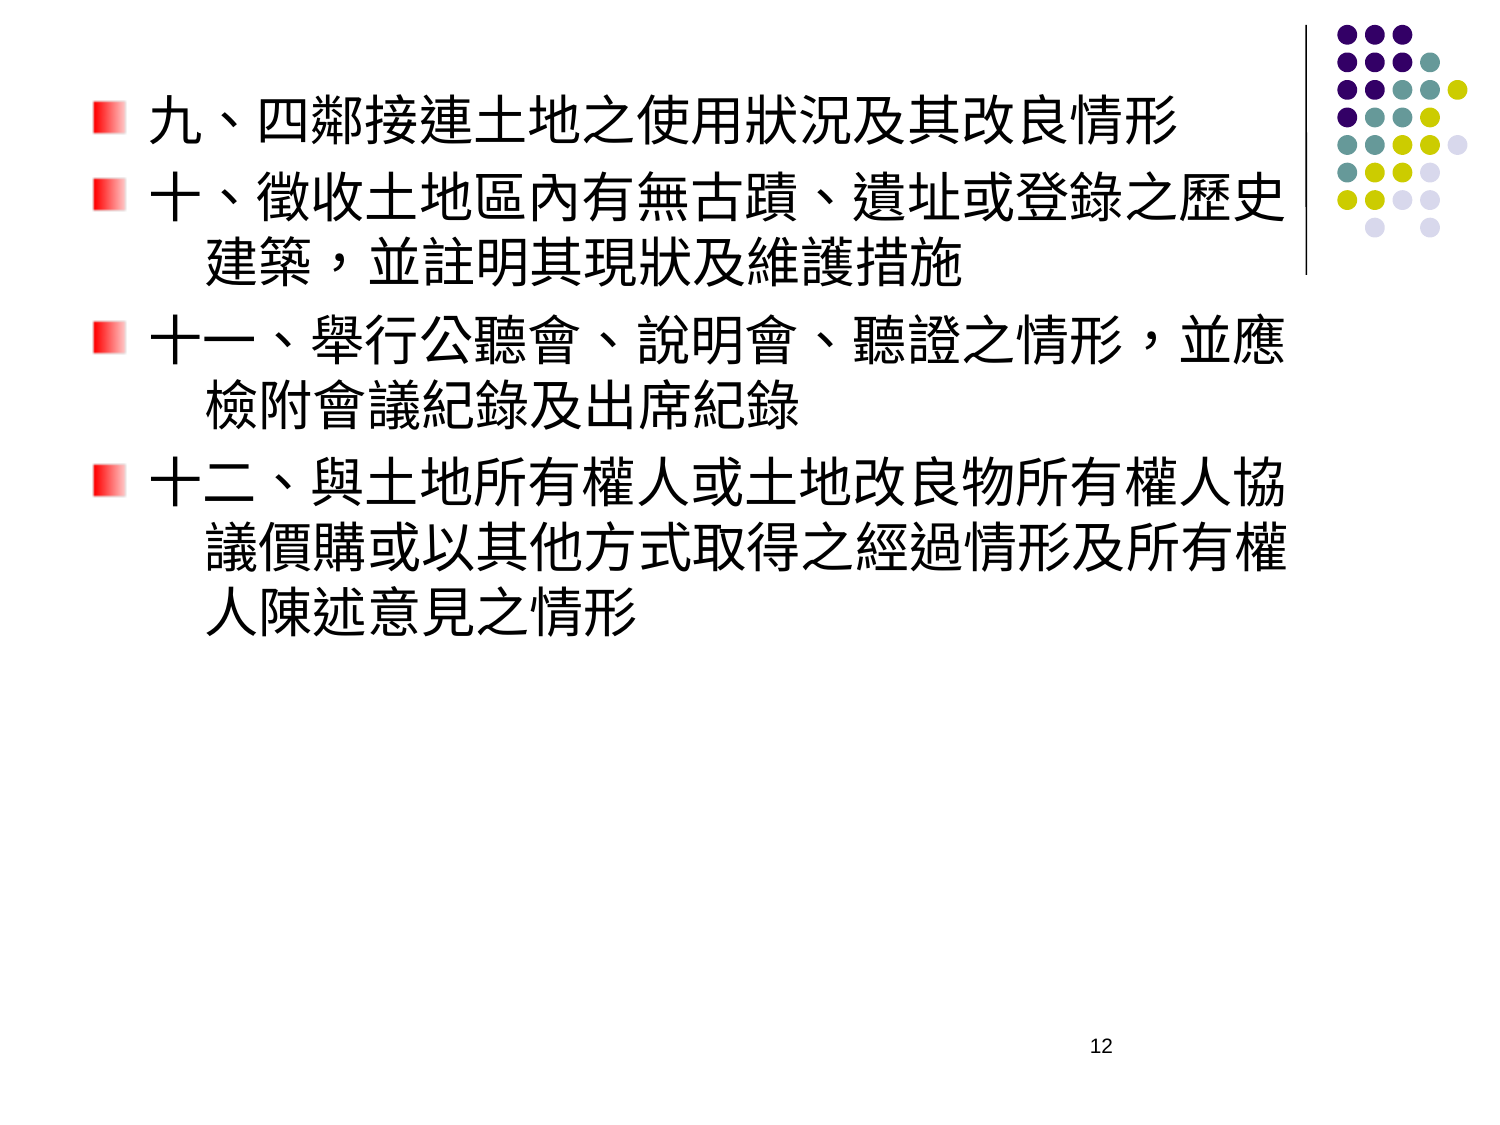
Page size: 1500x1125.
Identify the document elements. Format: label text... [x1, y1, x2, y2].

text_box [1074, 1025, 1426, 1101]
list 九、四鄰接連土地之使用狀況及其改良情形 十、徵收土地區內有無古蹟、遺址或登錄之歷史建築，並註明其現狀及維護措施 十一、舉行公聽會、說明會、聽證之情形，並應檢附會議紀錄及出席紀錄 十二、與土地所有權人或土地改良物所有權人協議價購或以其他方式取得之經過情形及所有權人陳述意見之情形 [76, 78, 1306, 1006]
